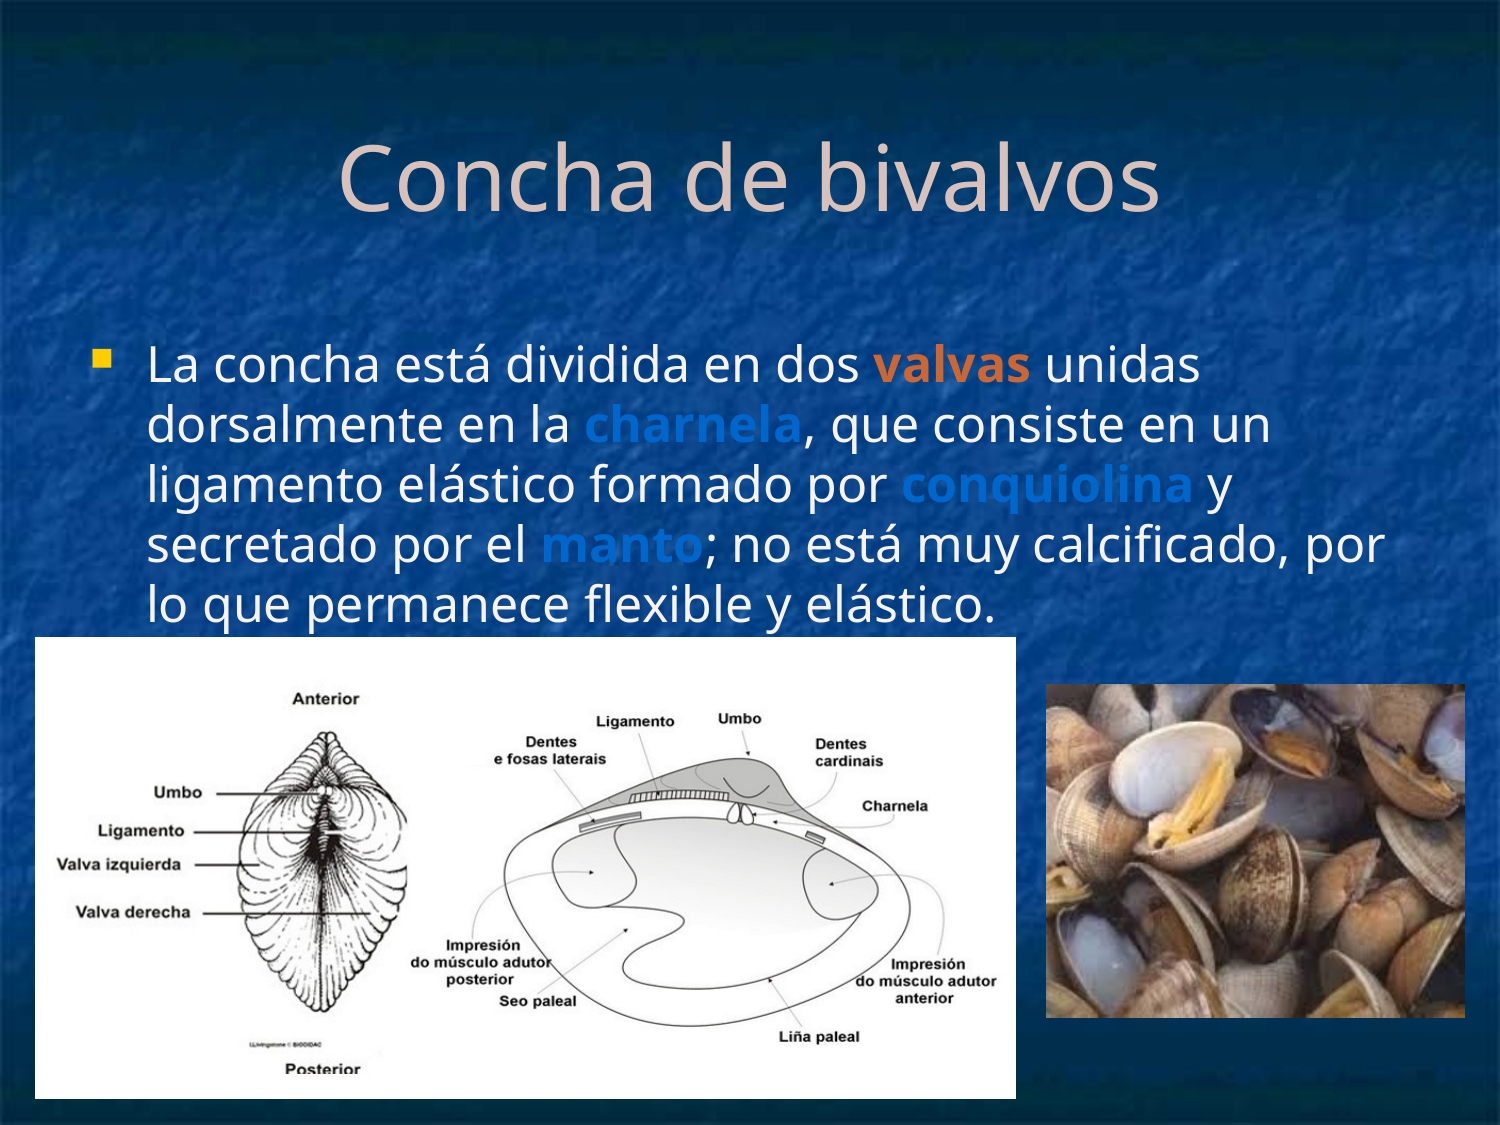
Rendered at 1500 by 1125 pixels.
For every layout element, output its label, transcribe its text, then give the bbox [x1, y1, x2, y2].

list La concha está dividida en dos valvas unidas dorsalmente en la charnela, que consiste en un ligamento elástico formado por conquiolina y secretado por el manto; no está muy calcificado, por lo que permanece flexible y elástico. [75, 324, 1426, 1020]
title Concha de bivalvos [75, 57, 1426, 293]
picture [0, 0, 1500, 1125]
